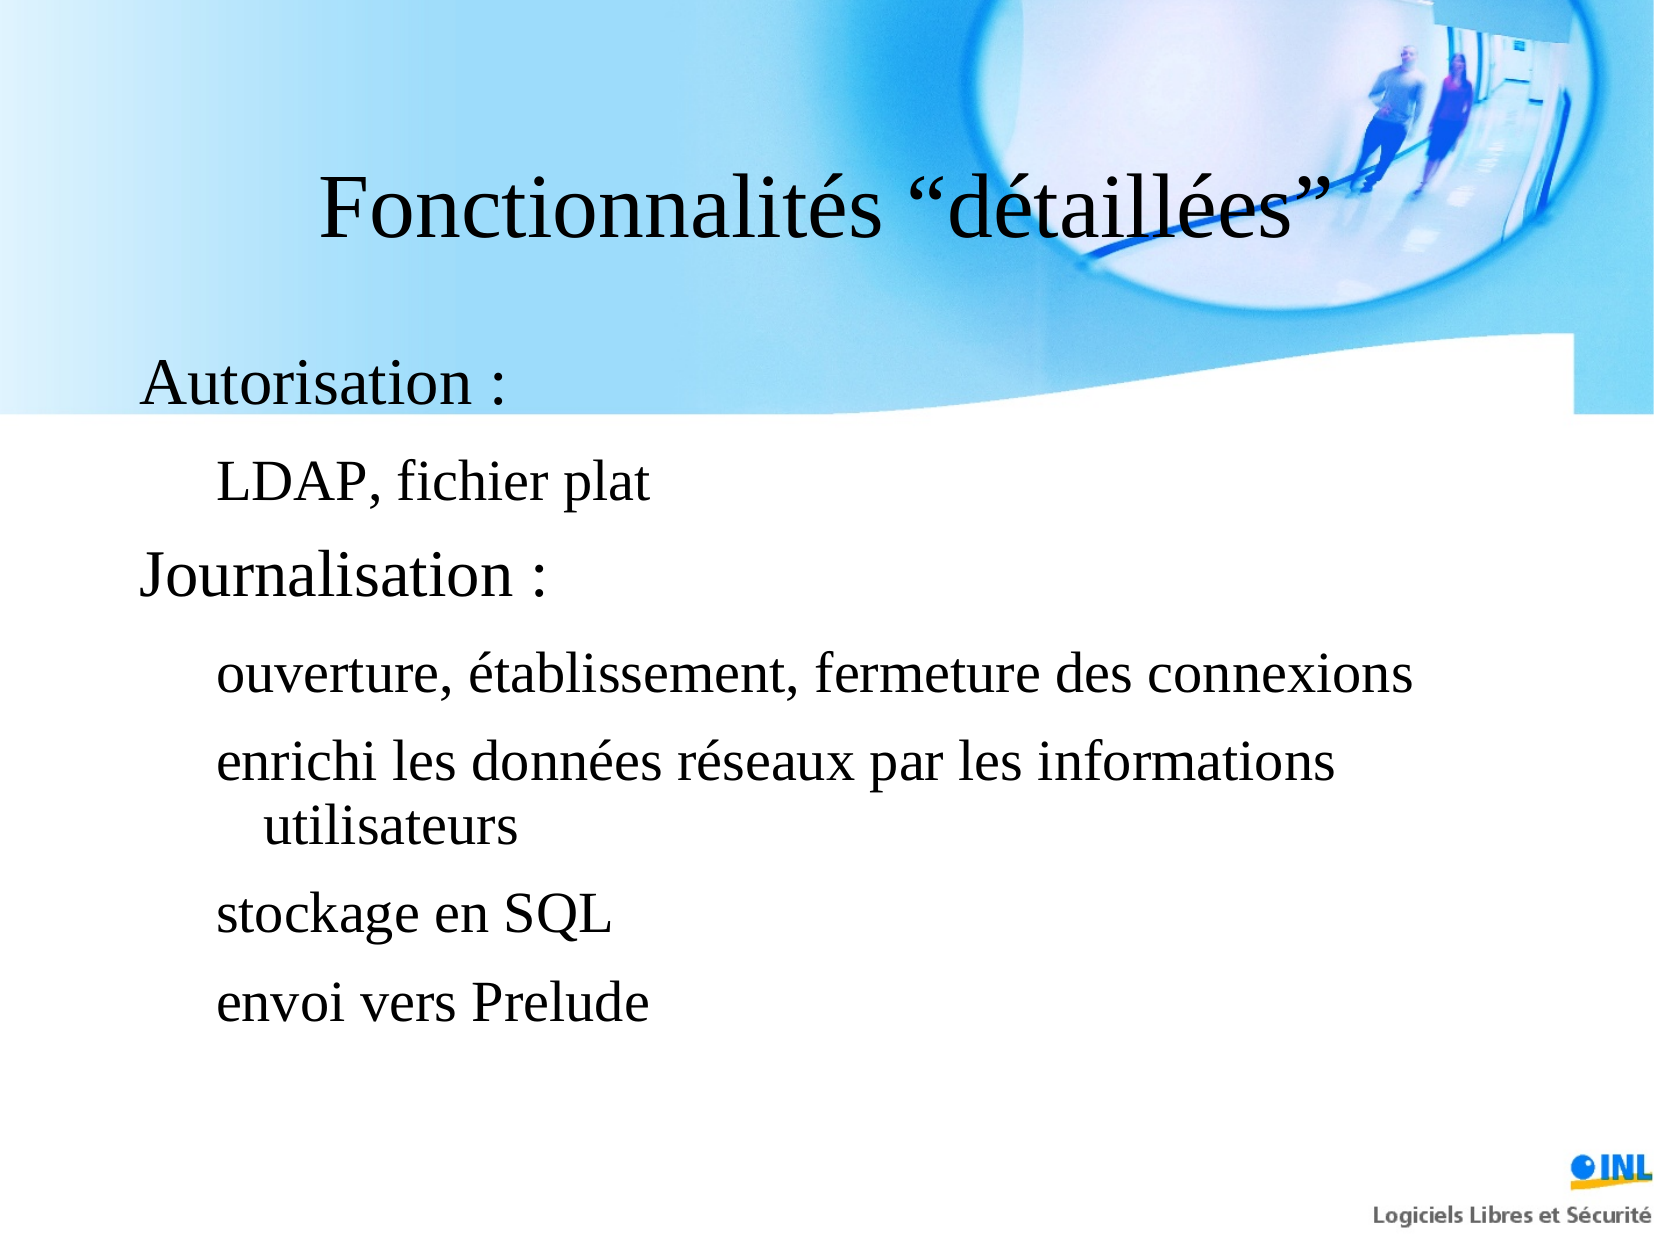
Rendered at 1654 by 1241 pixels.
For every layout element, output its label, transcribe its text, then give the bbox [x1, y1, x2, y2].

picture [0, 0, 1654, 1241]
list Autorisation : LDAP, fichier plat Journalisation : ouverture, établissement, fermeture des connexions enrichi les données réseaux par les informations utilisateurs stockage en SQL envoi vers Prelude [121, 344, 1534, 1127]
title Fonctionnalités “détaillées” [121, 102, 1534, 311]
